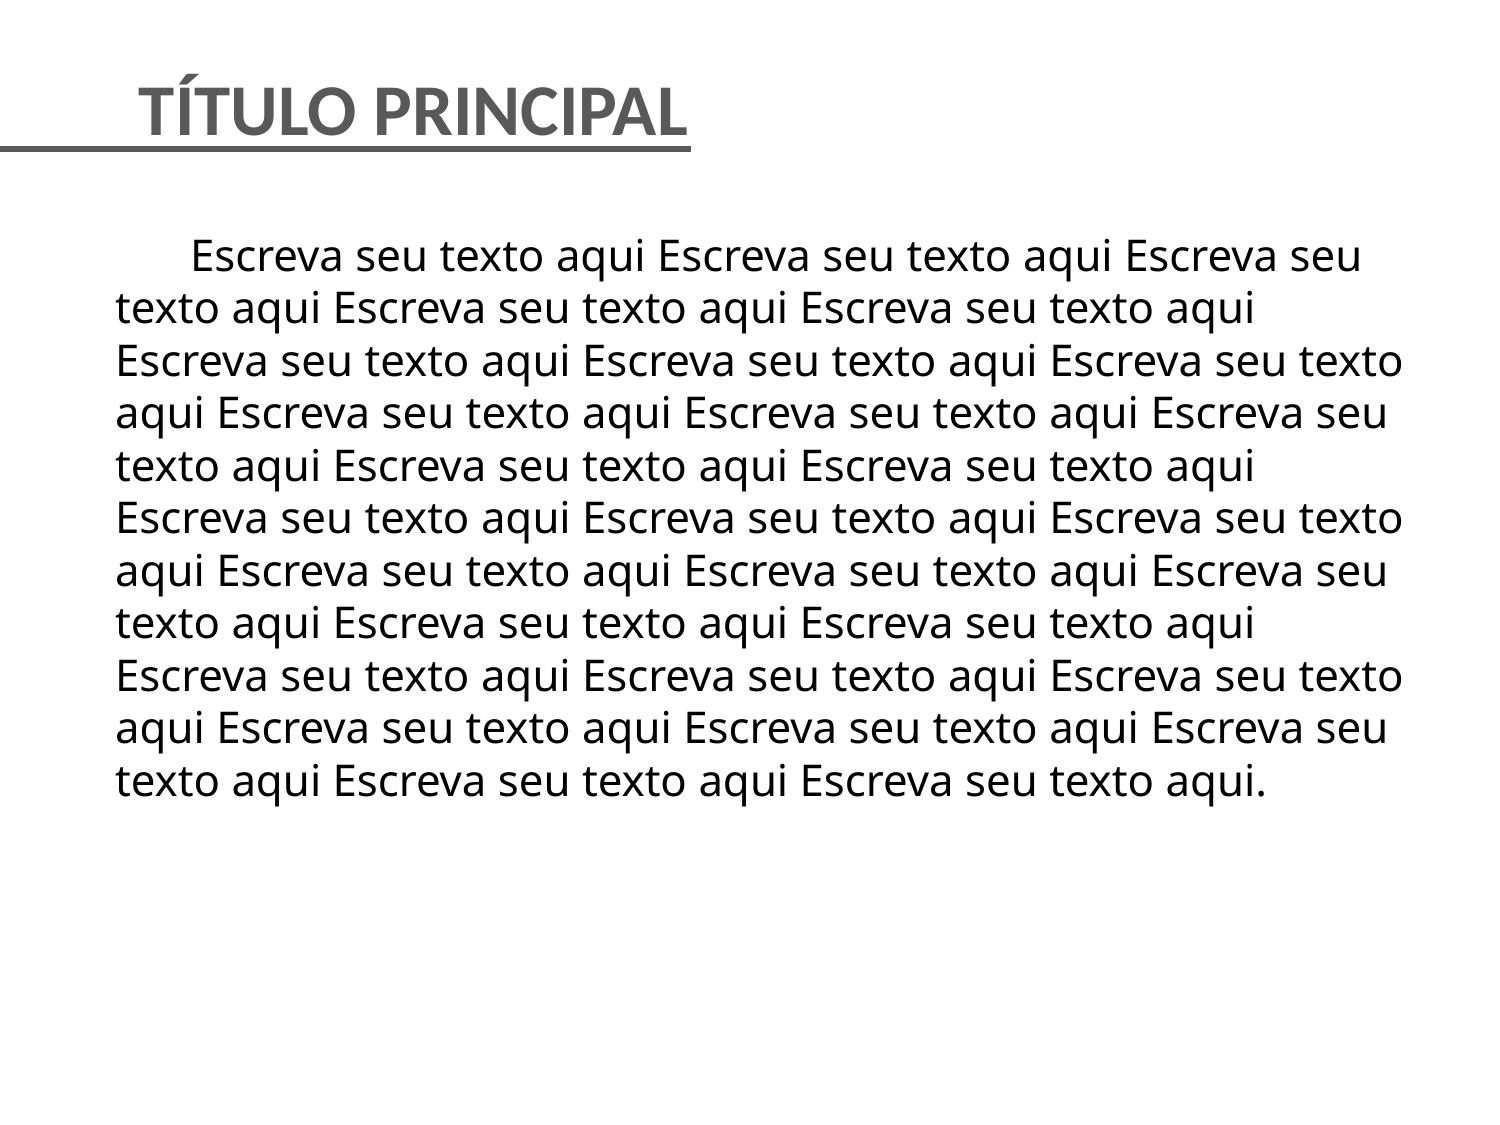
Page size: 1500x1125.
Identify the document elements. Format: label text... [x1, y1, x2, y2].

text_box TÍTULO PRINCIPAL [123, 54, 1010, 159]
text_box Escreva seu texto aqui Escreva seu texto aqui Escreva seu texto aqui Escreva seu texto aqui Escreva seu texto aqui Escreva seu texto aqui Escreva seu texto aqui Escreva seu texto aqui Escreva seu texto aqui Escreva seu texto aqui Escreva seu texto aqui Escreva seu texto aqui Escreva seu texto aqui Escreva seu texto aqui Escreva seu texto aqui Escreva seu texto aqui Escreva seu texto aqui Escreva seu texto aqui Escreva seu texto aqui Escreva seu texto aqui Escreva seu texto aqui Escreva seu texto aqui Escreva seu texto aqui Escreva seu texto aqui Escreva seu texto aqui Escreva seu texto aqui Escreva seu texto aqui Escreva seu texto aqui Escreva seu texto aqui. [100, 220, 1424, 819]
